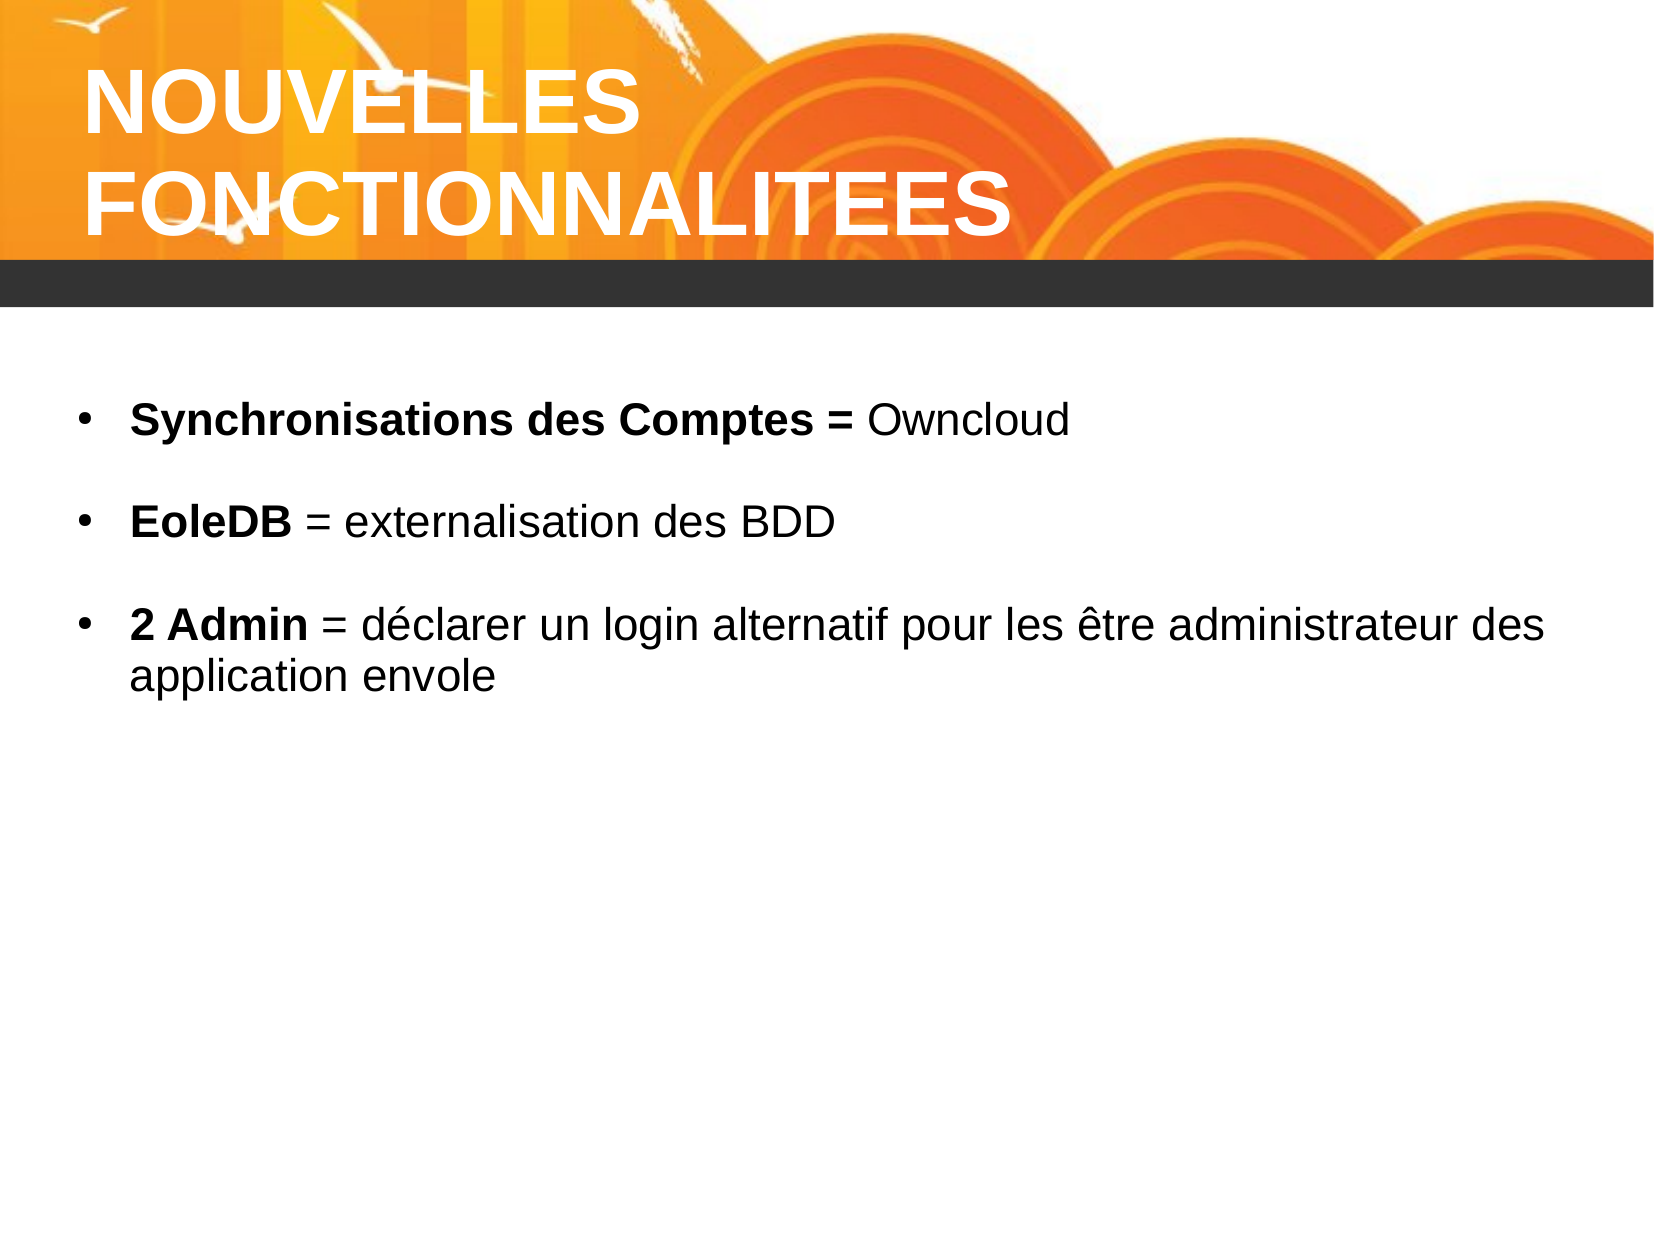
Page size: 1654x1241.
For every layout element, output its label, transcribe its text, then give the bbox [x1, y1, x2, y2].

list Synchronisations des Comptes = Owncloud EoleDB = externalisation des BDD 2 Admin = déclarer un login alternatif pour les être administrateur des application envole [59, 342, 1595, 1193]
title NOUVELLES FONCTIONNALITEES [82, 49, 1571, 257]
